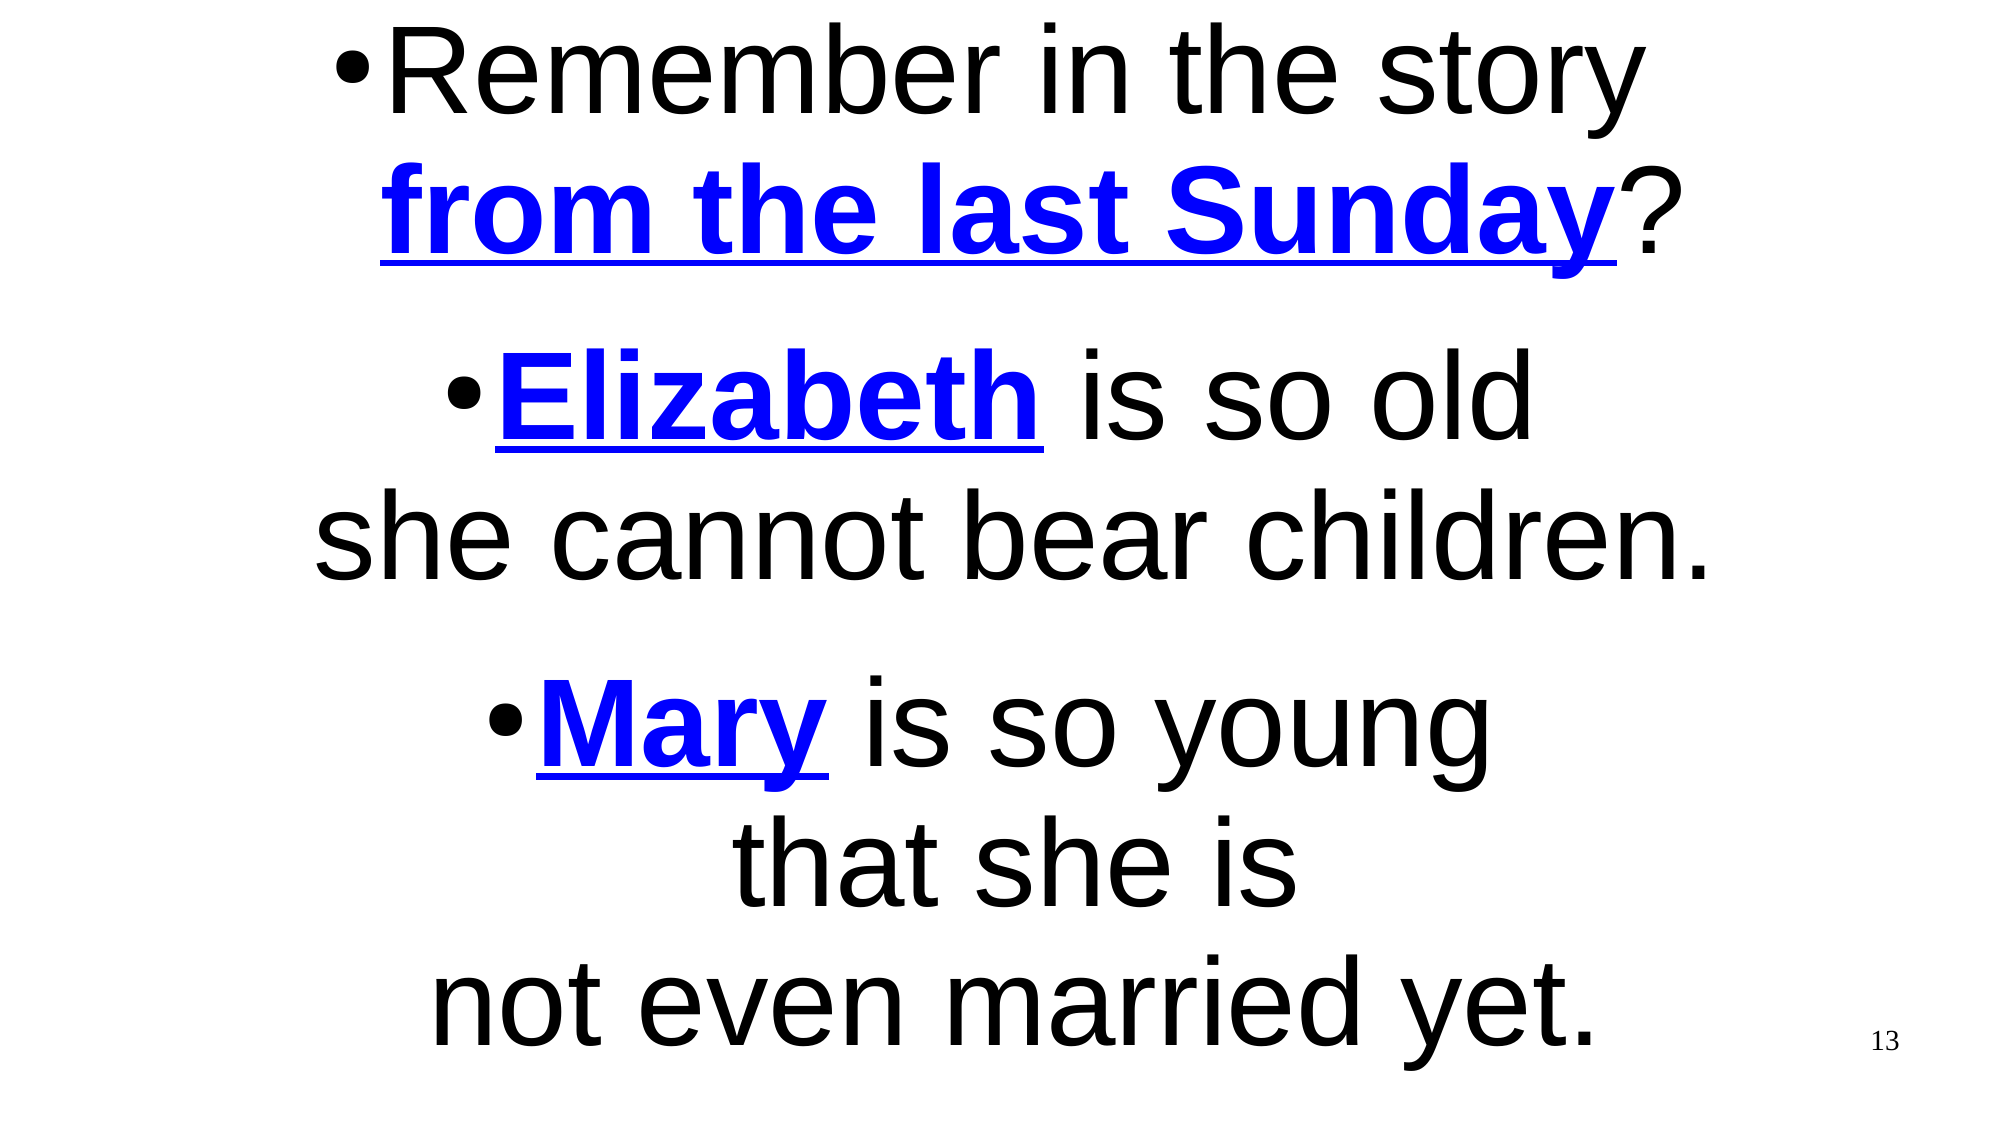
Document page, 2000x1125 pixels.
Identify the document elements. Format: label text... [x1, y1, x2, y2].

list Remember in the story from the last Sunday? Elizabeth is so old she cannot bear children. Mary is so young that she is not even married yet. [0, 0, 1996, 1123]
